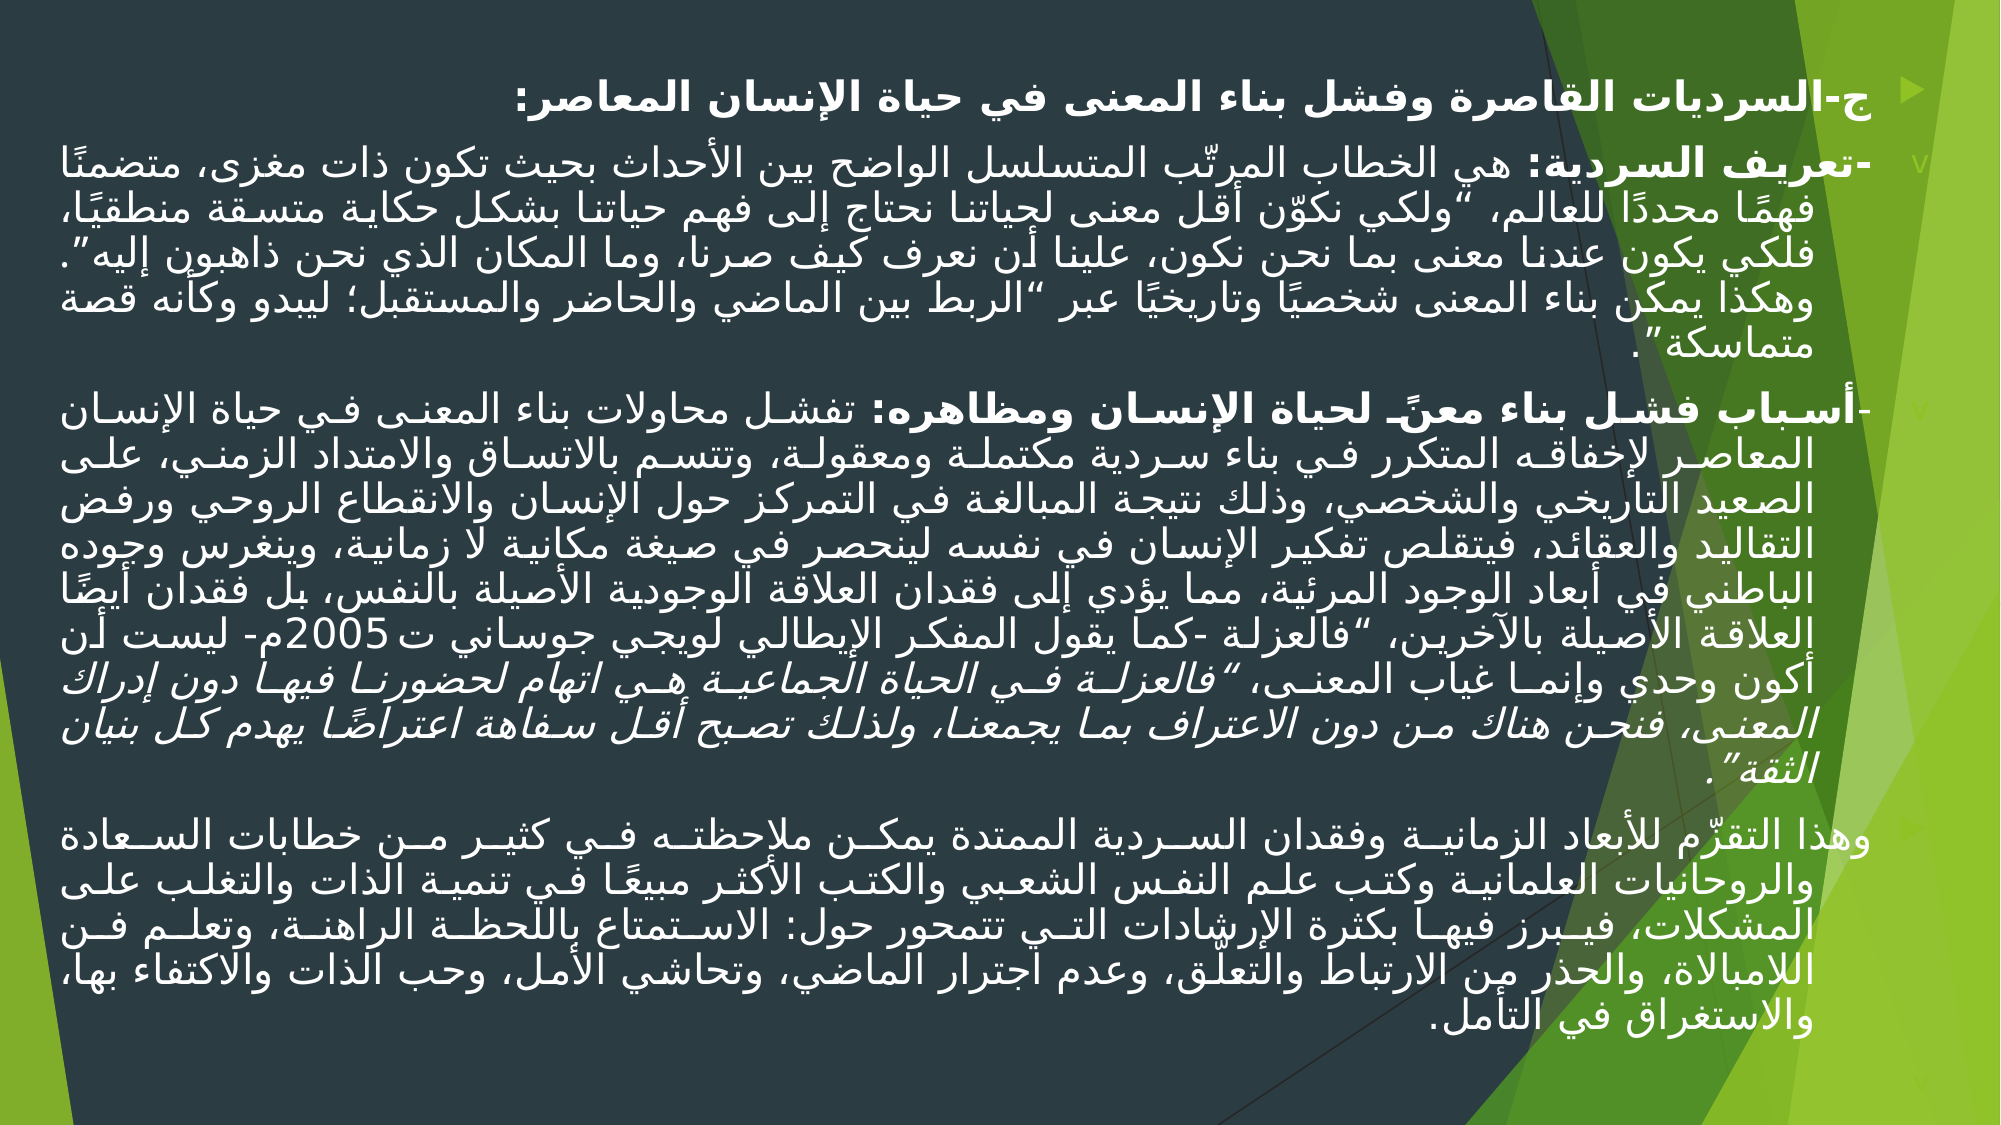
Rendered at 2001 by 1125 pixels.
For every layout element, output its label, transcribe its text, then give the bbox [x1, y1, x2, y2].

list ج-السرديات القاصرة وفشل بناء المعنى في حياة الإنسان المعاصر: -تعريف السردية: هي الخطاب المرتّب المتسلسل الواضح بين الأحداث بحيث تكون ذات مغزى، متضمنًا فهمًا محددًا للعالم، “ولكي نكوّن أقل معنى لحياتنا نحتاج إلى فهم حياتنا بشكل حكاية متسقة منطقيًا، فلكي يكون عندنا معنى بما نحن نكون، علينا أن نعرف كيف صرنا، وما المكان الذي نحن ذاهبون إليه”. وهكذا يمكن بناء المعنى شخصيًا وتاريخيًا عبر “الربط بين الماضي والحاضر والمستقبل؛ ليبدو وكأنه قصة متماسكة”. -أسباب فشل بناء معنً لحياة الإنسان ومظاهره: تفشل محاولات بناء المعنى في حياة الإنسان المعاصر لإخفاقه المتكرر في بناء سردية مكتملة ومعقولة، وتتسم بالاتساق والامتداد الزمني، على الصعيد التاريخي والشخصي، وذلك نتيجة المبالغة في التمركز حول الإنسان والانقطاع الروحي ورفض التقاليد والعقائد، فيتقلص تفكير الإنسان في نفسه لينحصر في صيغة مكانية لا زمانية، وينغرس وجوده الباطني في أبعاد الوجود المرئية، مما يؤدي إلى فقدان العلاقة الوجودية الأصيلة بالنفس، بل فقدان أيضًا العلاقة الأصيلة بالآخرين، “فالعزلة -كما يقول المفكر الإيطالي لويجي جوساني ت2005م- ليست أن أكون وحدي وإنما غياب المعنى، “فالعزلة في الحياة الجماعية هي اتهام لحضورنا فيها دون إدراك المعنى، فنحن هناك من دون الاعتراف بما يجمعنا، ولذلك تصبح أقل سفاهة اعتراضًا يهدم كل بنيان الثقة”. وهذا التقزّم للأبعاد الزمانية وفقدان السردية الممتدة يمكن ملاحظته في كثير من خطابات السعادة والروحانيات العلمانية وكتب علم النفس الشعبي والكتب الأكثر مبيعًا في تنمية الذات والتغلب على المشكلات، فيبرز فيها بكثرة الإرشادات التي تتمحور حول: الاستمتاع باللحظة الراهنة، وتعلم فن اللامبالاة، والحذر من الارتباط والتعلّق، وعدم اجترار الماضي، وتحاشي الأمل، وحب الذات والاكتفاء بها، والاستغراق في التأمل. [44, 67, 1944, 1067]
